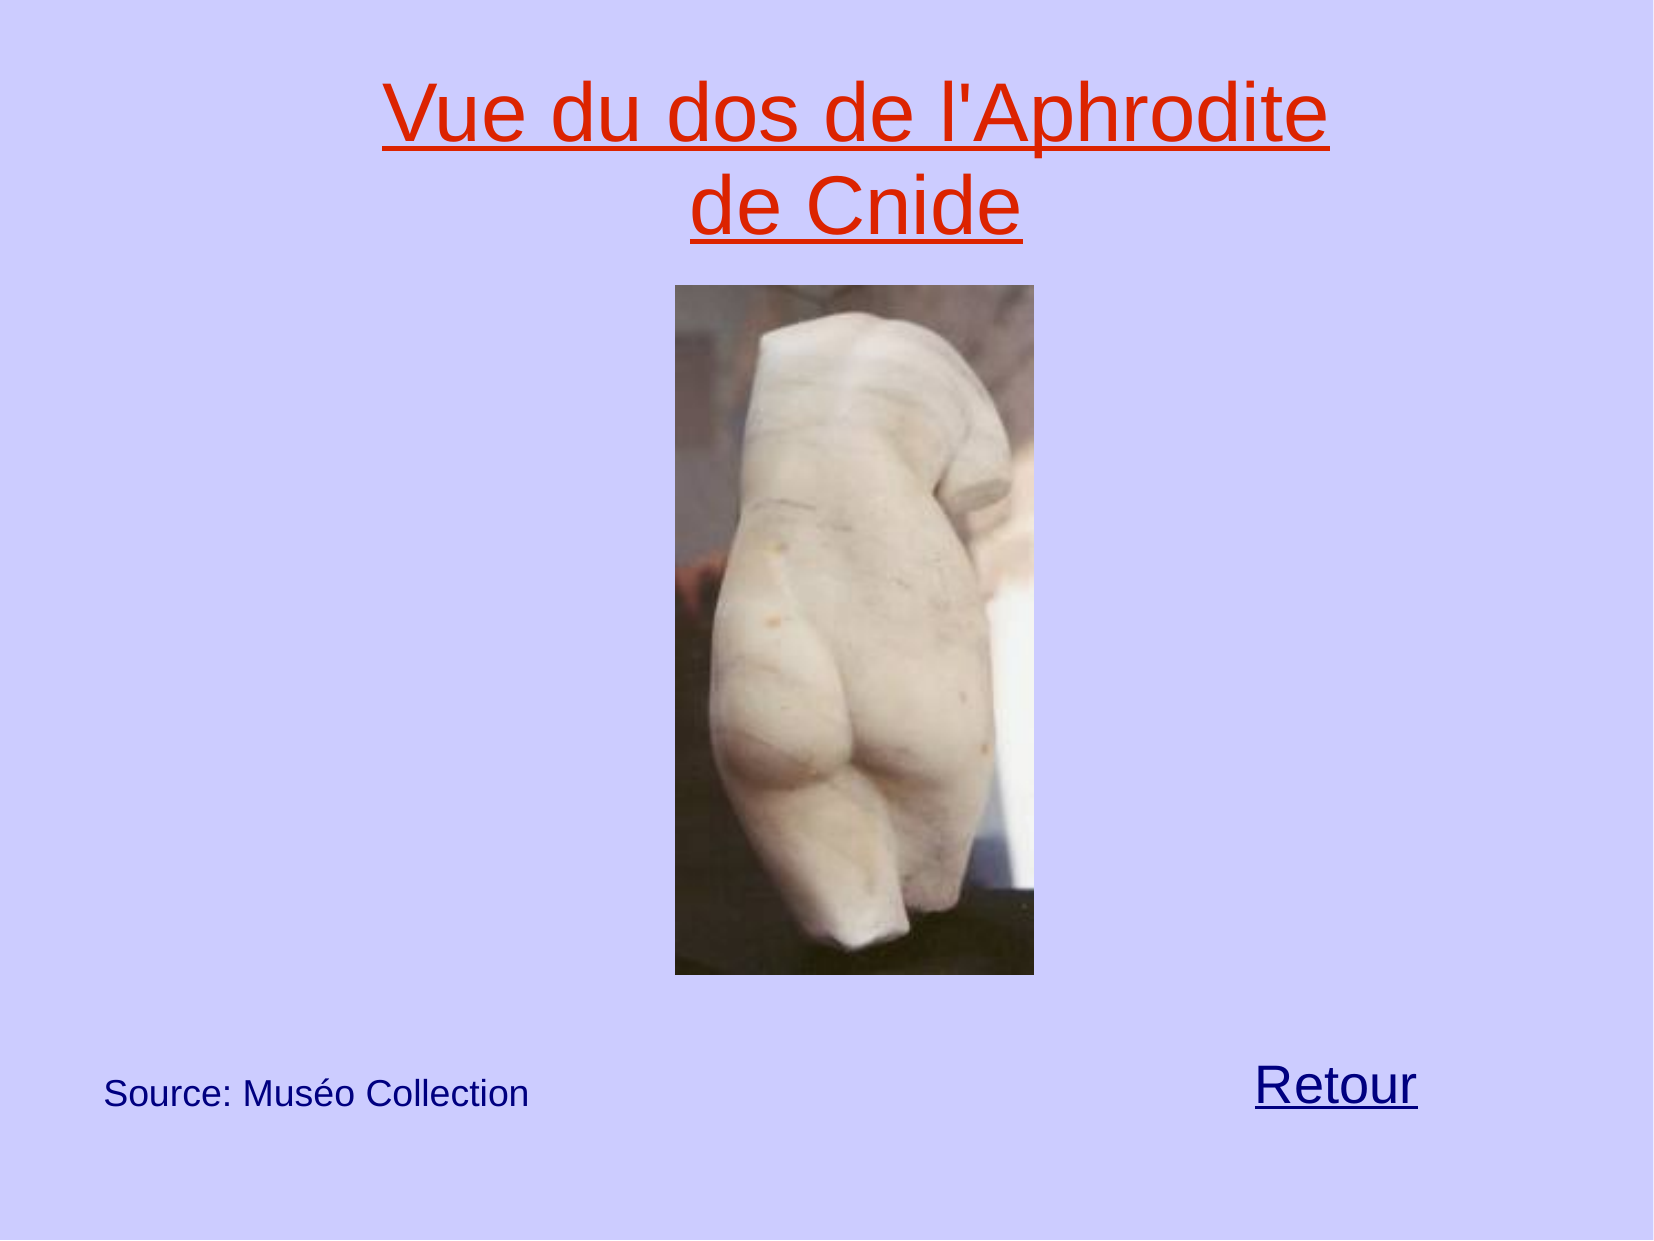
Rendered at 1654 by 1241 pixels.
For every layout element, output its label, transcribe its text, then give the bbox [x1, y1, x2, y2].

text_box Retour [1240, 1046, 1654, 1123]
picture [675, 285, 1034, 975]
text_box Vue du dos de l'Aphrodite de Cnide [354, 59, 1359, 260]
text_box Source: Muséo Collection [88, 1065, 562, 1123]
